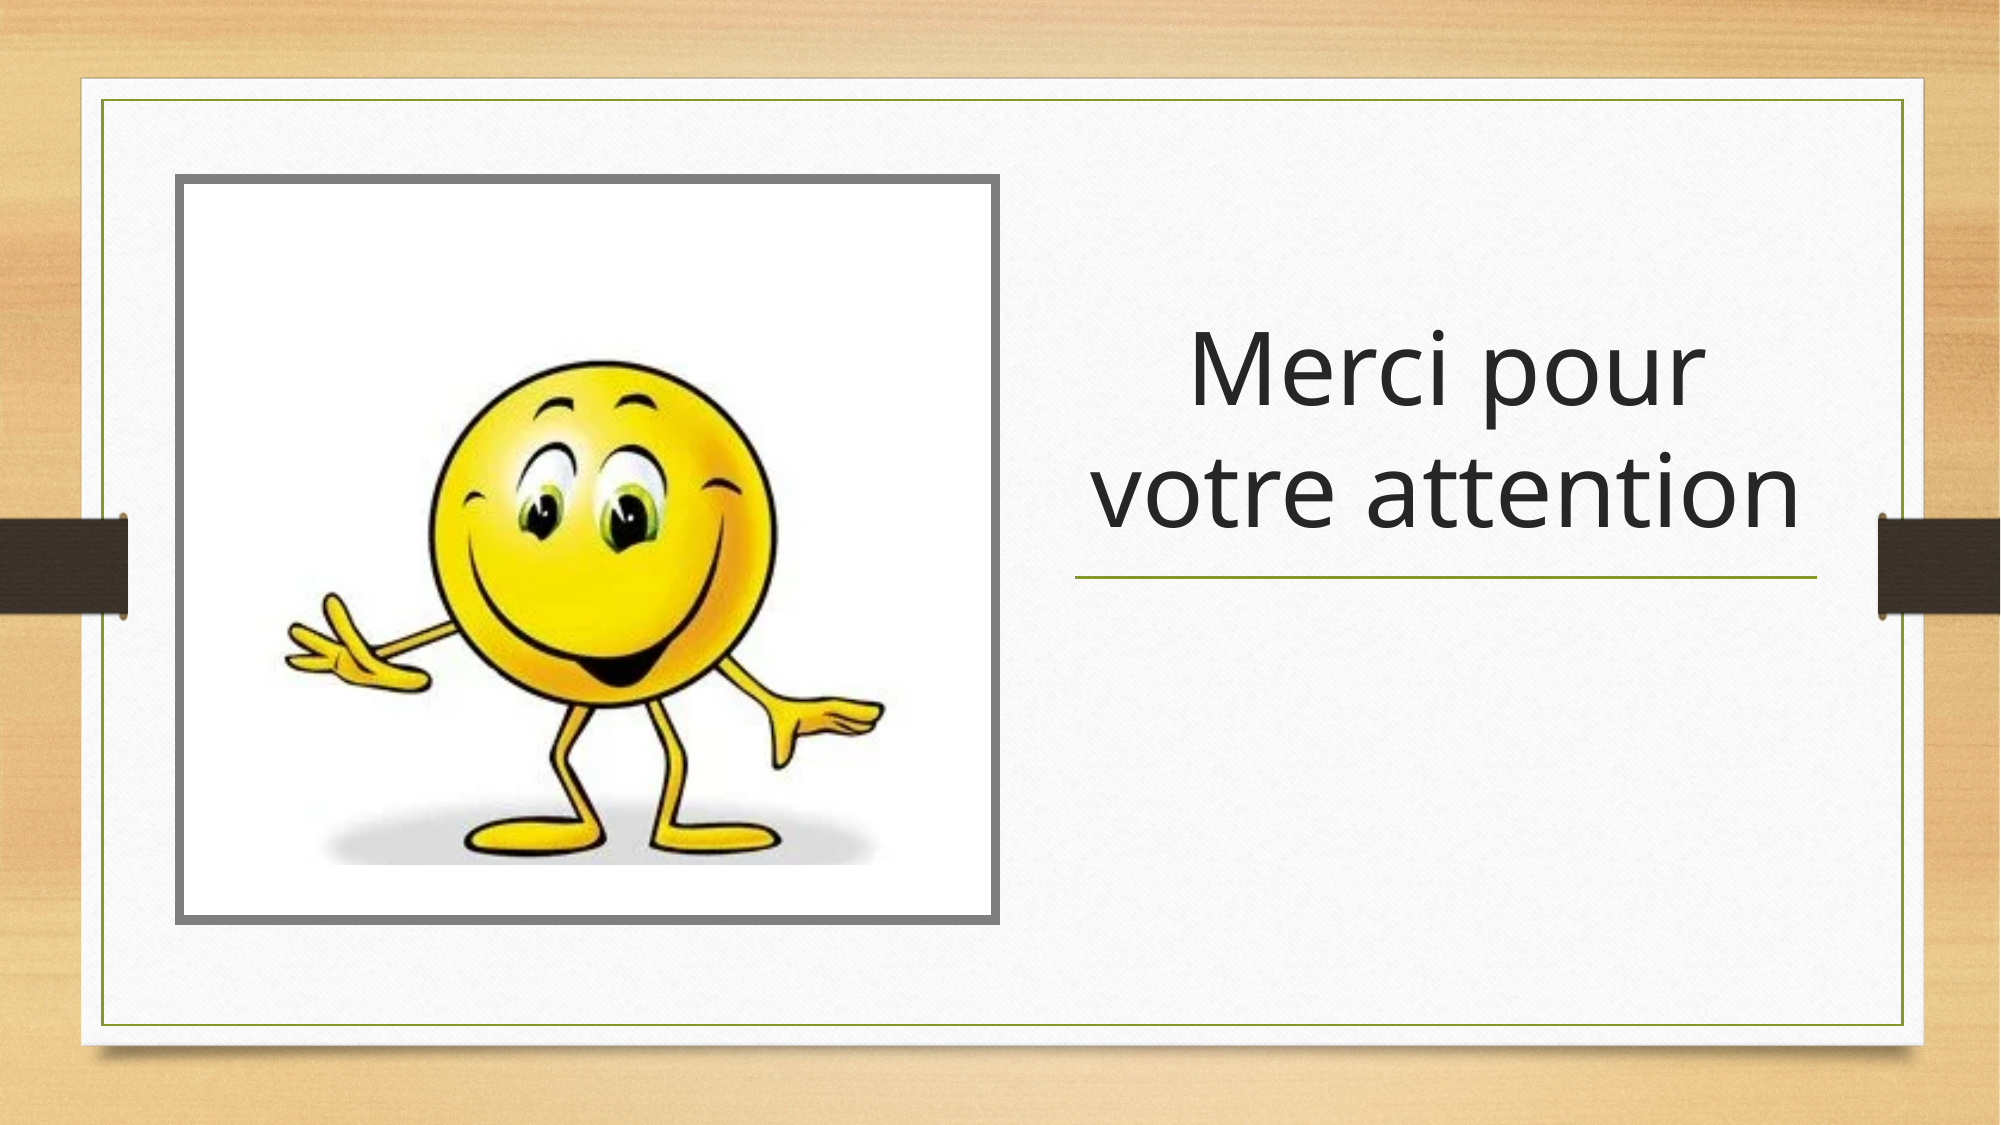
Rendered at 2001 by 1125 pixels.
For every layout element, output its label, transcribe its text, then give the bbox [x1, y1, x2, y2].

text_box [179, 179, 996, 920]
title Merci pour votre attention [1075, 170, 1820, 556]
picture [0, 0, 2000, 1125]
